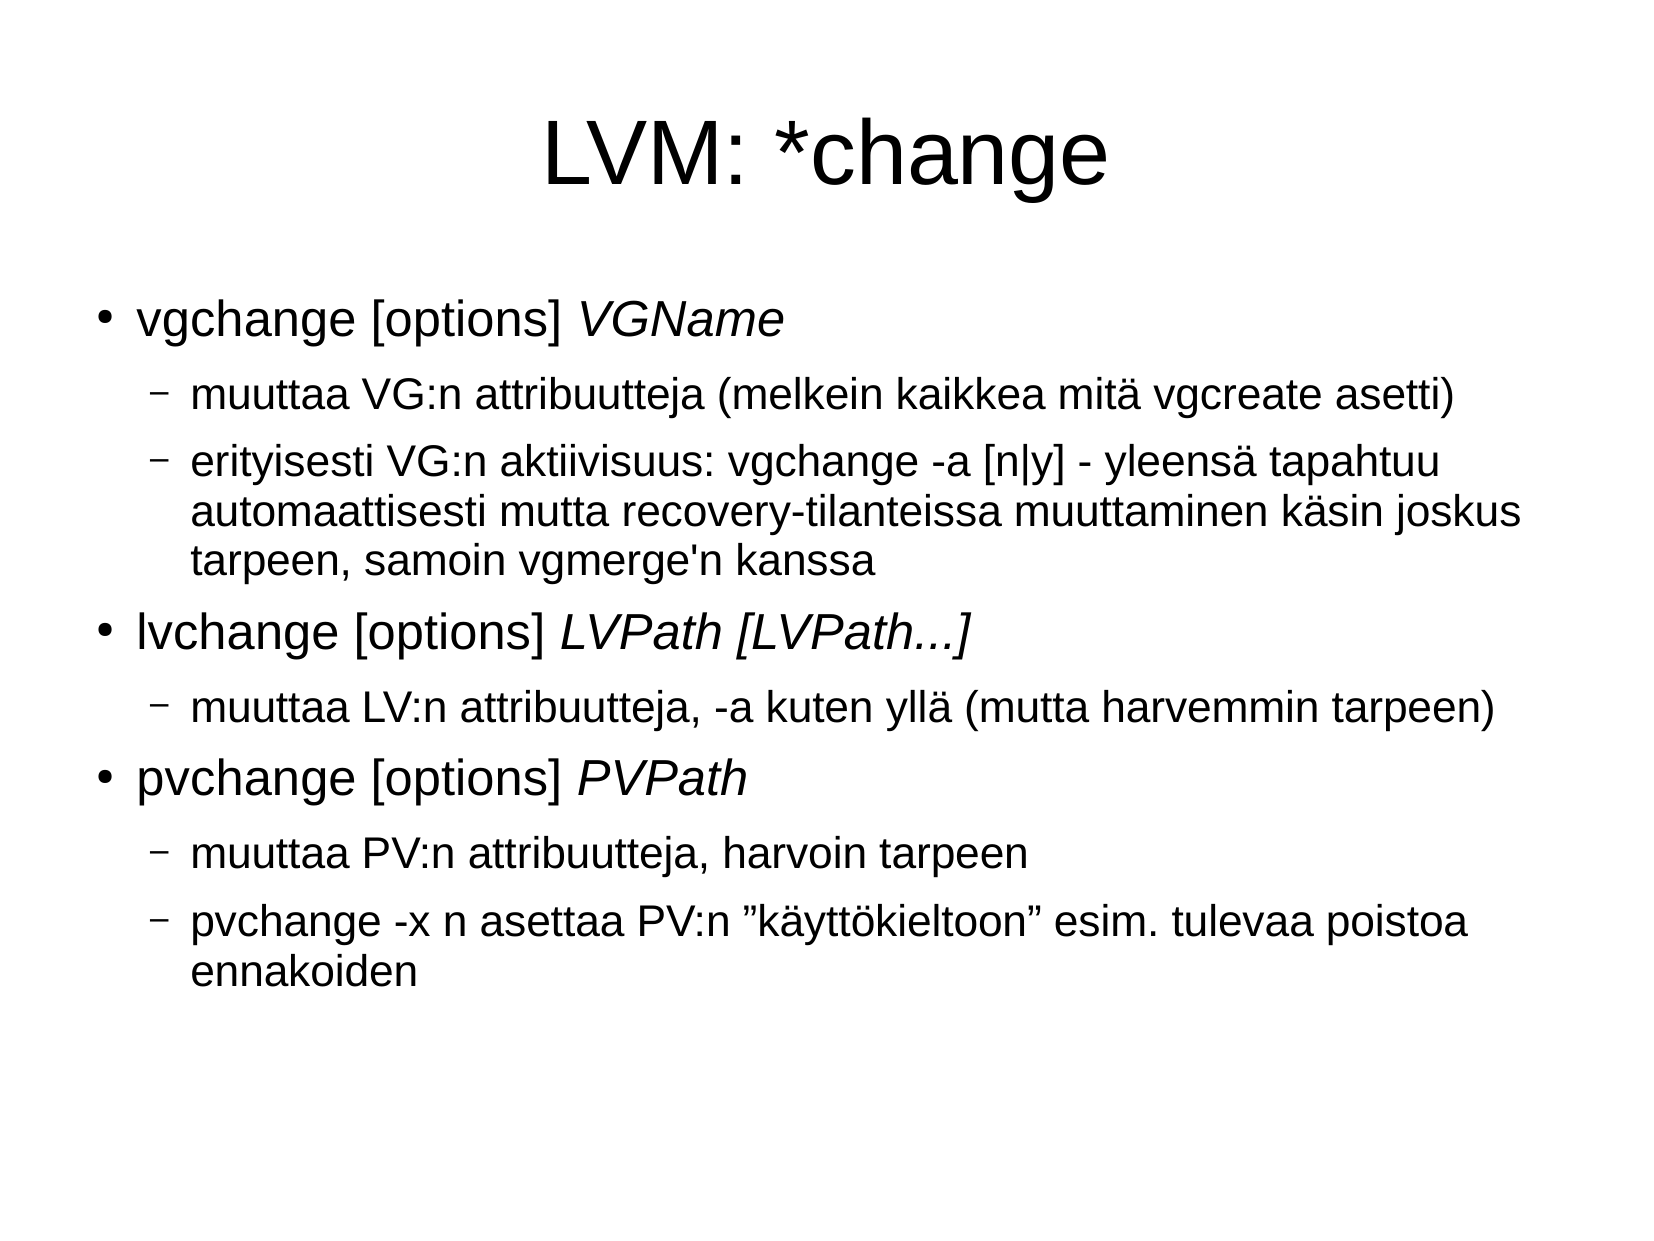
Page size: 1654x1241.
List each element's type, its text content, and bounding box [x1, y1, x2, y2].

title LVM: *change [82, 49, 1571, 257]
list vgchange [options] VGName muuttaa VG:n attribuutteja (melkein kaikkea mitä vgcreate asetti) erityisesti VG:n aktiivisuus: vgchange -a [n|y] - yleensä tapahtuu automaattisesti mutta recovery-tilanteissa muuttaminen käsin joskus tarpeen, samoin vgmerge'n kanssa lvchange [options] LVPath [LVPath...] muuttaa LV:n attribuutteja, -a kuten yllä (mutta harvemmin tarpeen) pvchange [options] PVPath muuttaa PV:n attribuutteja, harvoin tarpeen pvchange -x n asettaa PV:n ”käyttökieltoon” esim. tulevaa poistoa ennakoiden [82, 290, 1571, 1010]
